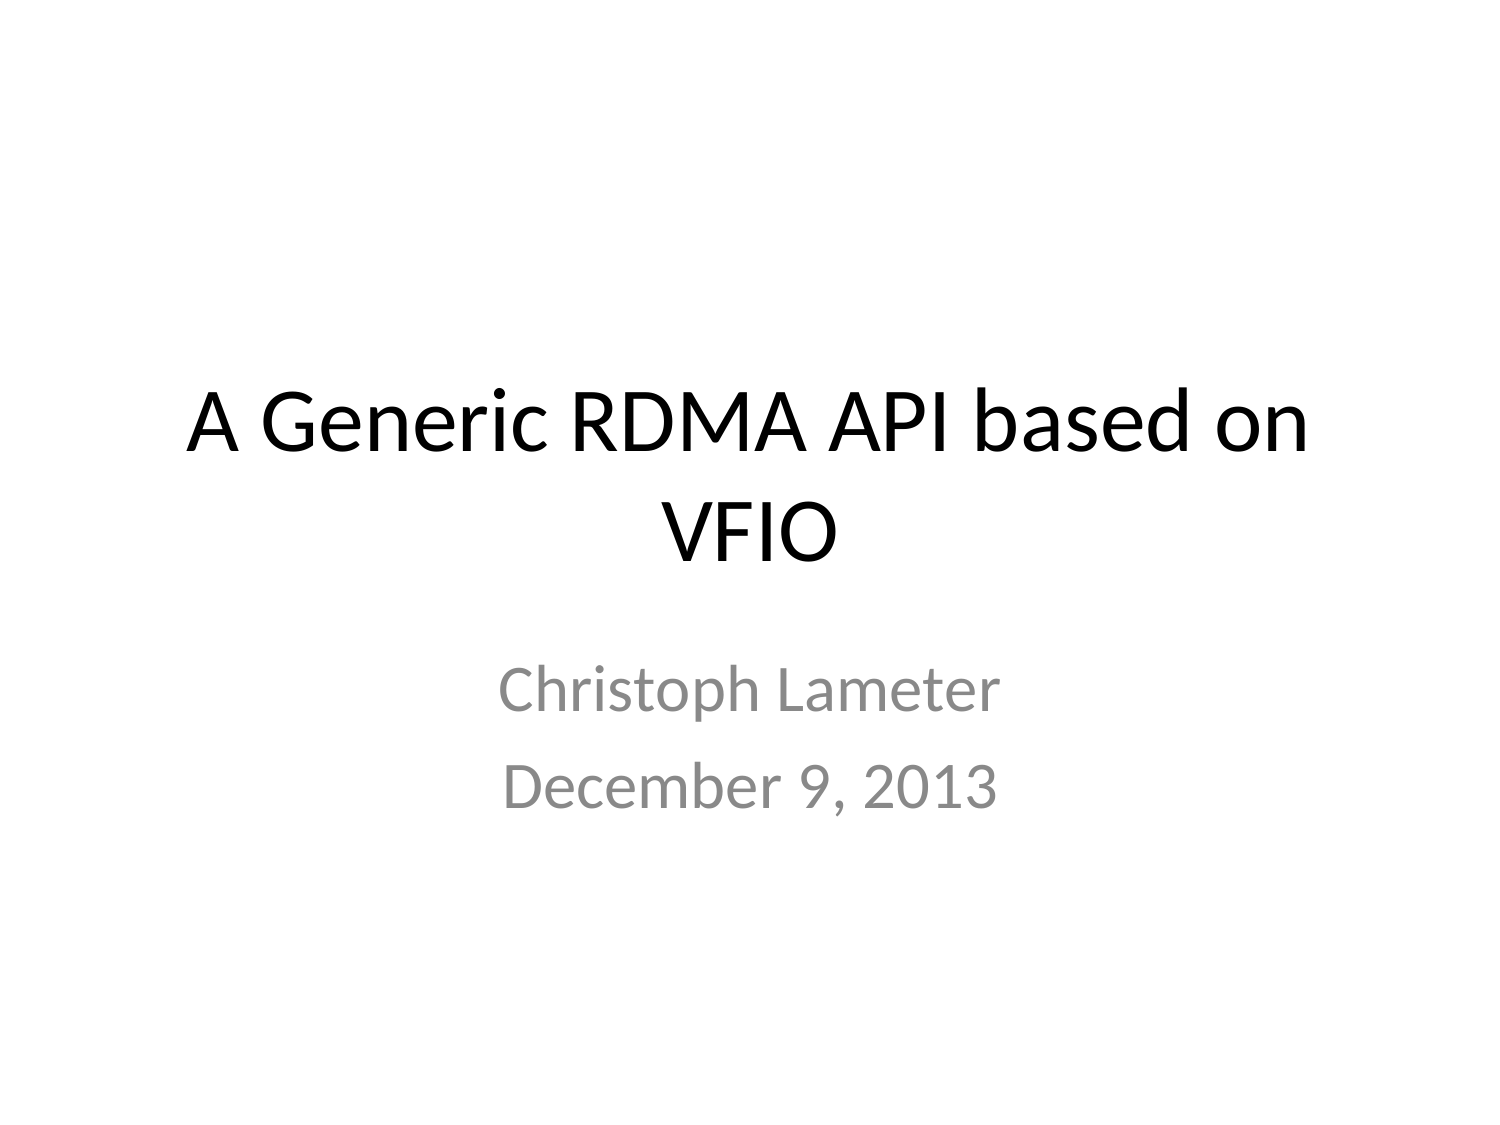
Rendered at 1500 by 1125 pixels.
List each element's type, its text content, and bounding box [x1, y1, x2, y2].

subtitle Christoph Lameter December 9, 2013 [225, 637, 1276, 925]
title A Generic RDMA API based on VFIO [112, 349, 1388, 591]
